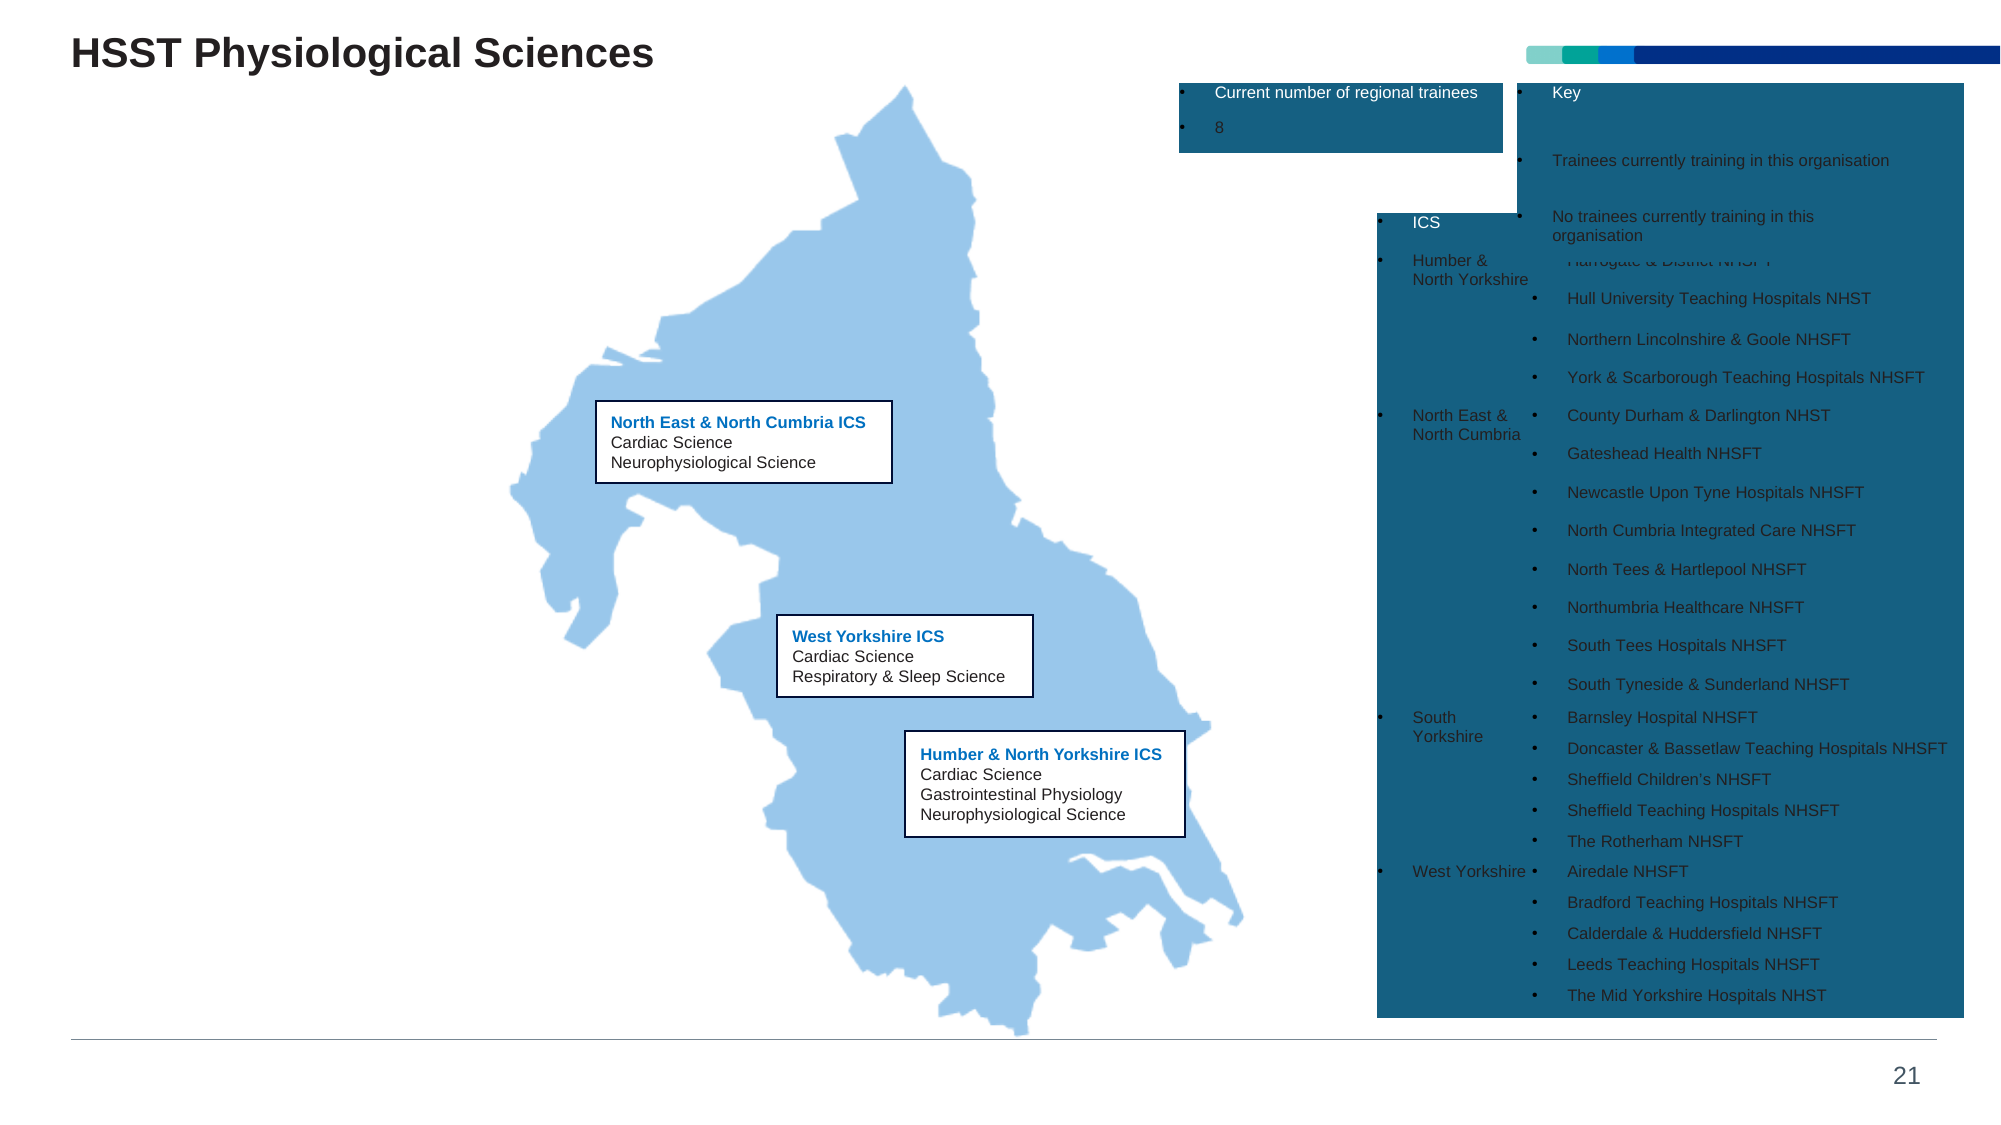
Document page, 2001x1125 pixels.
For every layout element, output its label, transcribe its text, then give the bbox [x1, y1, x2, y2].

table_cell 8 [1179, 118, 1503, 153]
table_header Current number of regional trainees [1179, 83, 1503, 118]
table_cell Trainees currently training in this organisation [1517, 152, 1908, 207]
text_box Humber & North Yorkshire ICS Cardiac Science Gastrointestinal Physiology Neurophysiological Science [905, 731, 1185, 837]
table_cell Leeds Teaching Hospitals NHSFT [1532, 955, 1964, 986]
table_cell Gateshead Health NHSFT [1532, 445, 1964, 483]
table_cell No trainees currently training in this organisation [1517, 207, 1908, 262]
table_cell North East & North Cumbria [1377, 407, 1532, 708]
table_cell Calderdale & Huddersfield NHSFT [1532, 925, 1964, 955]
table_cell South Yorkshire [1377, 708, 1532, 863]
table_header Key [1517, 83, 1908, 152]
table_cell South Tyneside & Sunderland NHSFT [1532, 675, 1964, 708]
table_cell Sheffield Children’s NHSFT [1532, 770, 1964, 801]
table_cell Harrogate & District NHSFT [1532, 262, 1964, 290]
title HSST Physiological Sciences [70, 32, 1513, 79]
table_cell Barnsley Hospital NHSFT [1532, 708, 1964, 739]
table_cell North Tees & Hartlepool NHSFT [1532, 560, 1964, 598]
table_cell North Cumbria Integrated Care NHSFT [1532, 522, 1964, 560]
table_cell [1908, 207, 1964, 262]
table_header [1908, 83, 1964, 152]
table_cell Doncaster & Bassetlaw Teaching Hospitals NHSFT [1532, 739, 1964, 770]
table_cell [1908, 152, 1964, 207]
table_cell The Mid Yorkshire Hospitals NHST [1532, 986, 1964, 1018]
table_cell Sheffield Teaching Hospitals NHSFT [1532, 801, 1964, 832]
table_cell Northern Lincolnshire & Goole NHSFT [1532, 330, 1964, 368]
text_box West Yorkshire ICS Cardiac Science Respiratory & Sleep Science [777, 615, 1033, 697]
table_cell Newcastle Upon Tyne Hospitals NHSFT [1532, 483, 1964, 522]
table_cell County Durham & Darlington NHST [1532, 407, 1964, 445]
text_box North East & North Cumbria ICS Cardiac Science Neurophysiological Science [596, 401, 892, 483]
table_cell Bradford Teaching Hospitals NHSFT [1532, 894, 1964, 925]
table_cell South Tees Hospitals NHSFT [1532, 636, 1964, 675]
table_cell Northumbria Healthcare NHSFT [1532, 598, 1964, 636]
table_cell Airedale NHSFT [1532, 863, 1964, 894]
picture [503, 81, 1252, 1046]
table_cell Hull University Teaching Hospitals NHST [1532, 290, 1964, 330]
table_cell West Yorkshire [1377, 863, 1532, 1018]
table_header ICS [1377, 213, 1517, 251]
table_cell Humber & North Yorkshire [1377, 251, 1532, 407]
table_cell York & Scarborough Teaching Hospitals NHSFT [1532, 368, 1964, 407]
table_cell The Rotherham NHSFT [1532, 832, 1964, 863]
